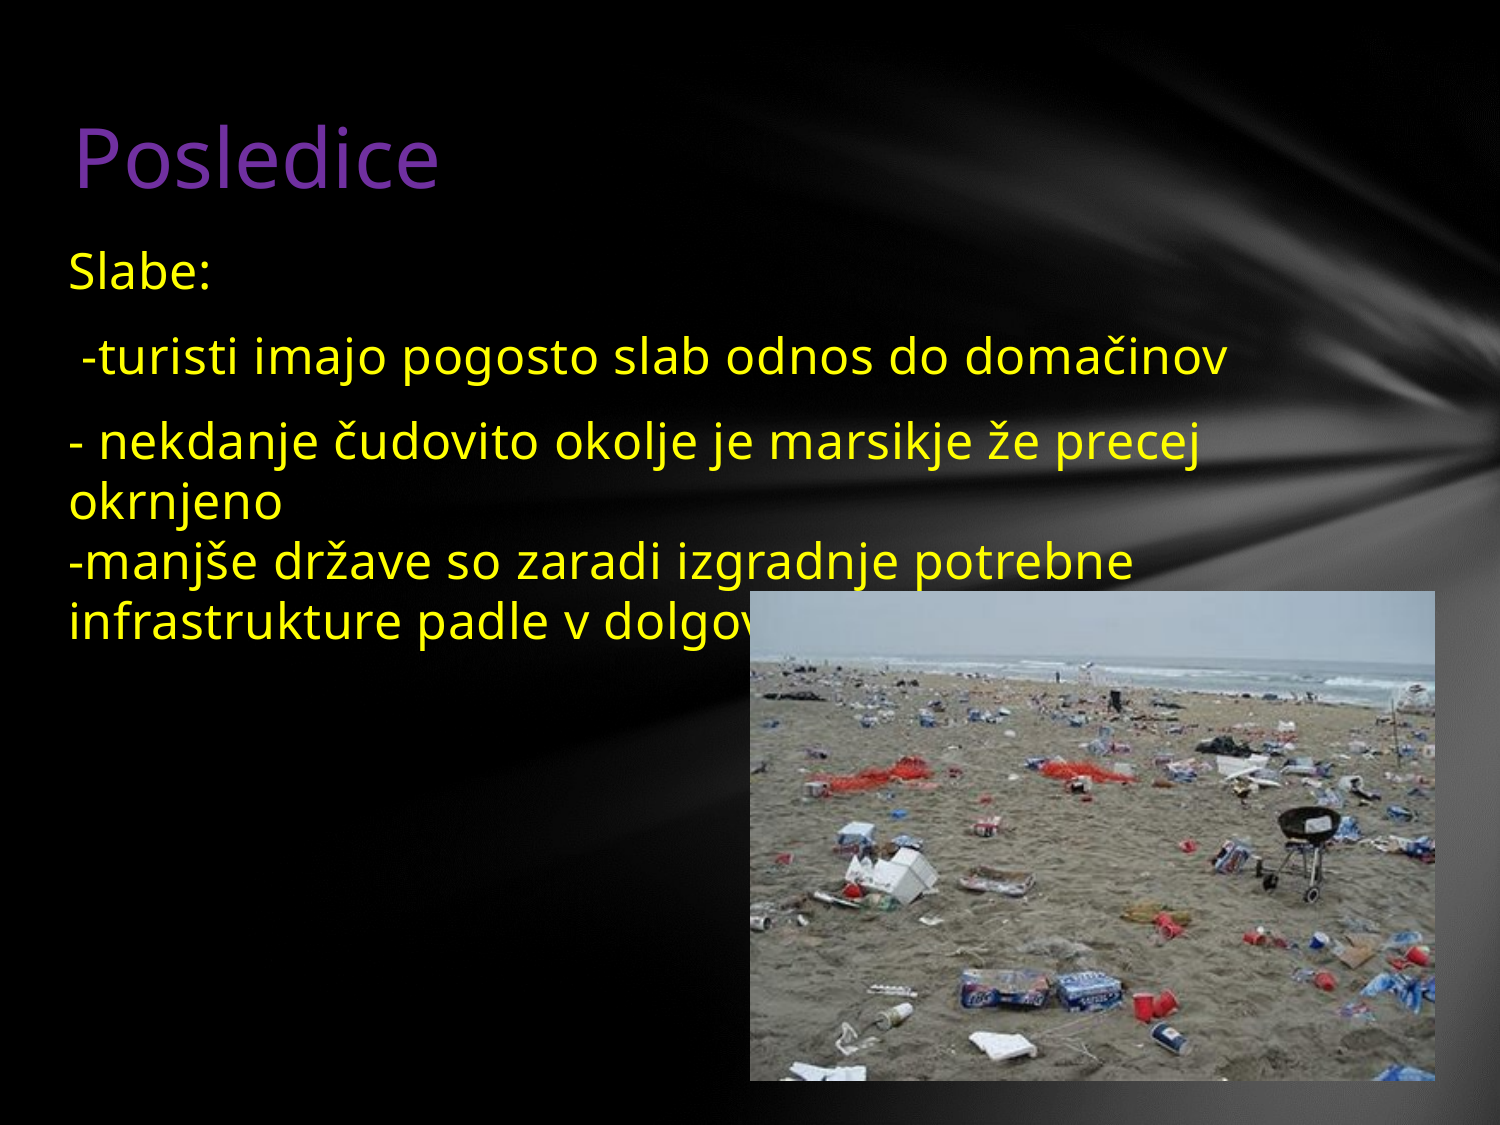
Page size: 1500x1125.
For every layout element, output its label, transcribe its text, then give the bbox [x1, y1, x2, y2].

list Slabe: -turisti imajo pogosto slab odnos do domačinov - nekdanje čudovito okolje je marsikje že precej okrnjeno -manjše države so zaradi izgradnje potrebne infrastrukture padle v dolgove [53, 231, 1313, 1007]
picture [0, 0, 1500, 1125]
title Posledice [57, 37, 1318, 213]
